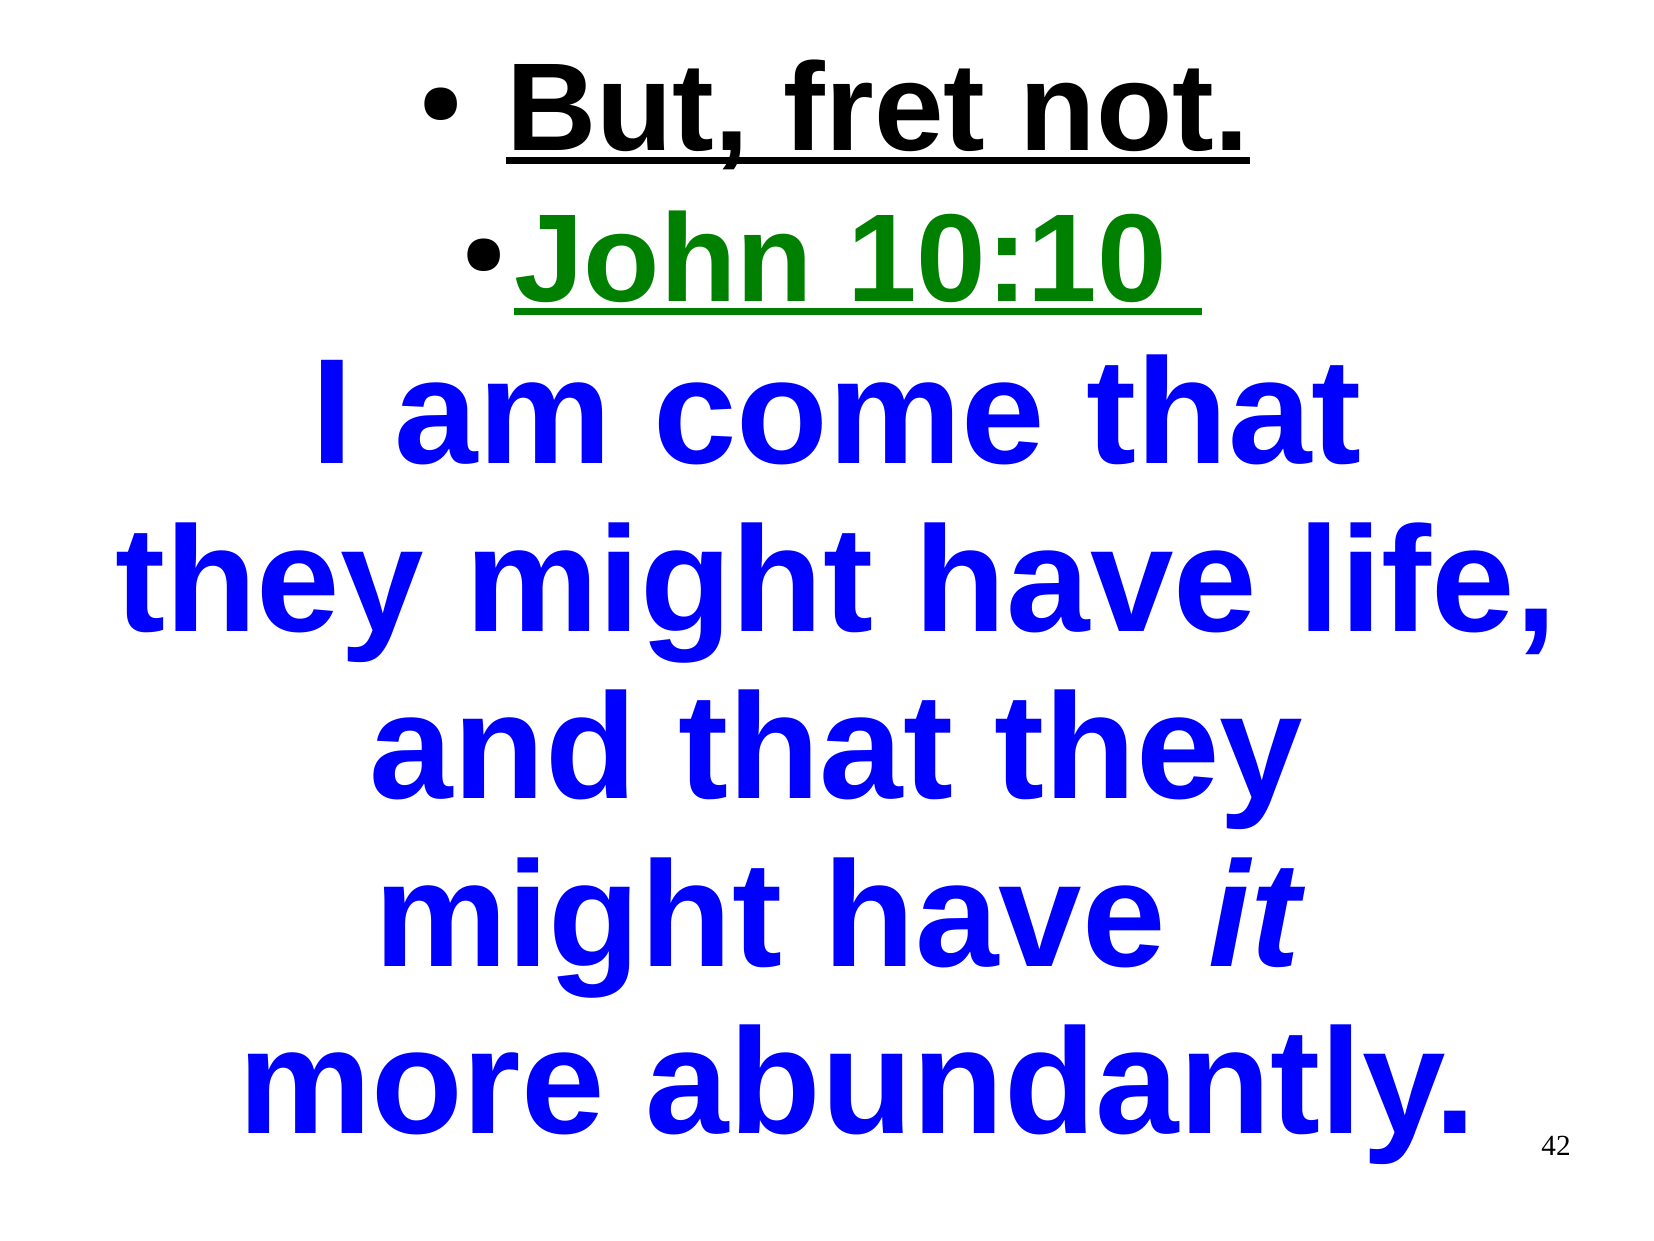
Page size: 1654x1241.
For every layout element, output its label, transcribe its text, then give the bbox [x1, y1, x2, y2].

list But, fret not. John 10:10 I am come that they might have life, and that they might have it more abundantly. [37, 37, 1613, 1238]
